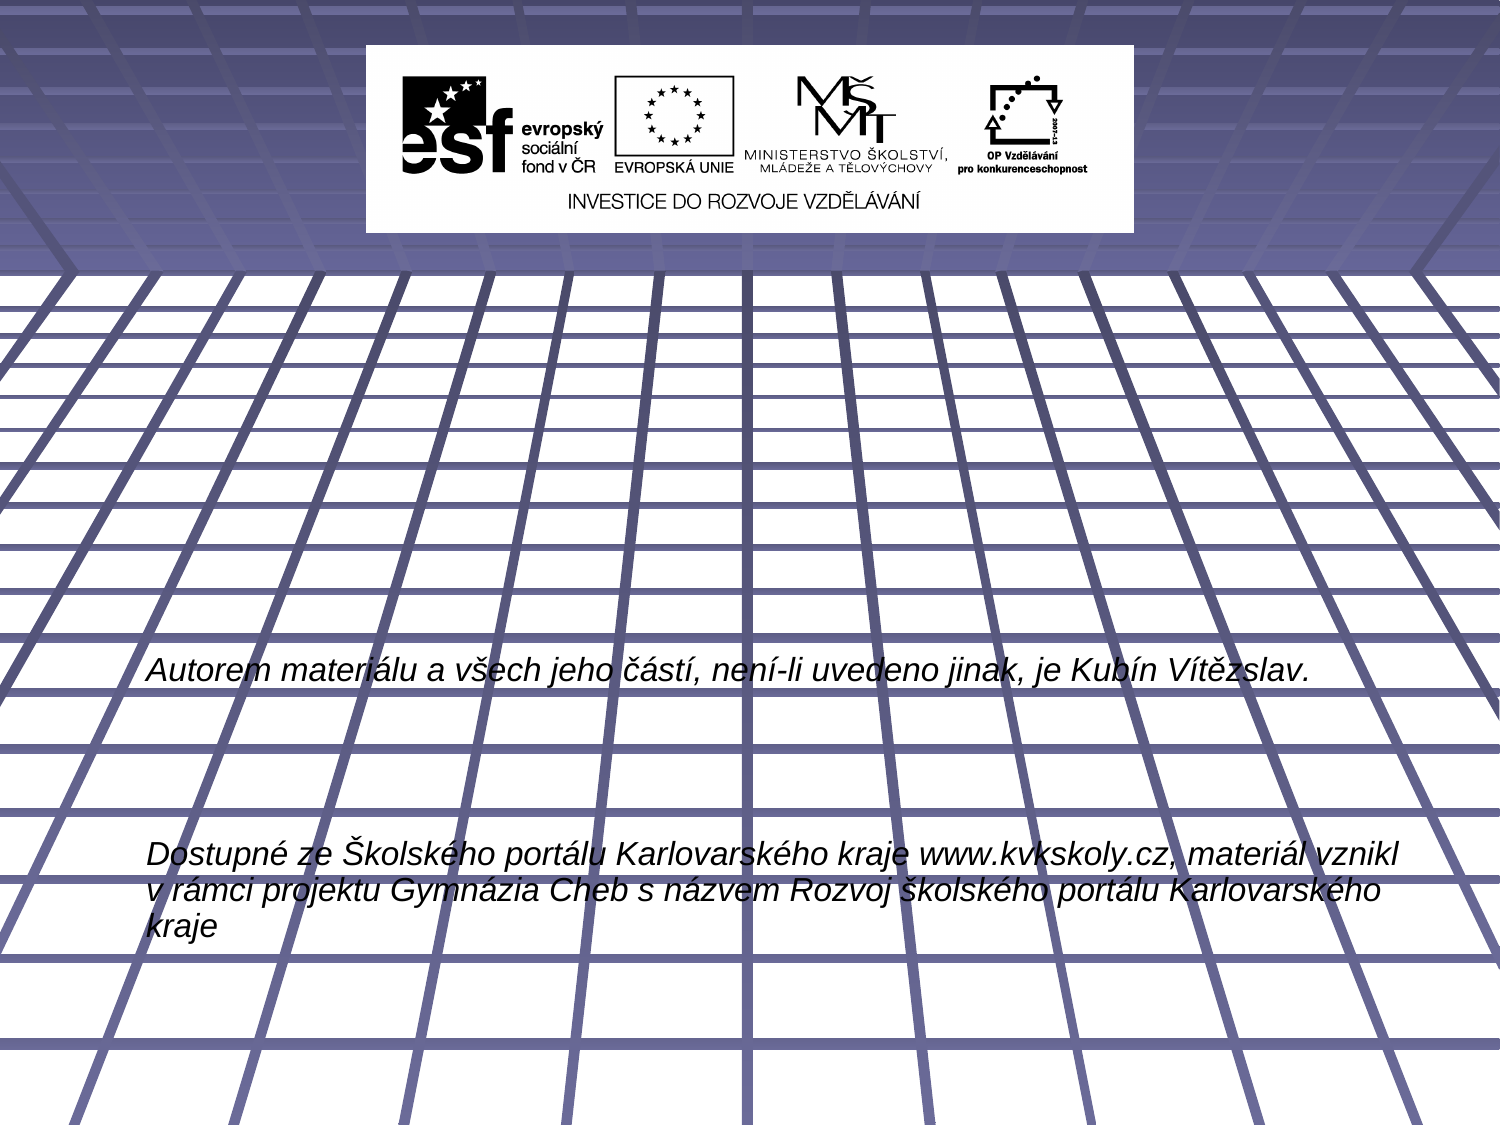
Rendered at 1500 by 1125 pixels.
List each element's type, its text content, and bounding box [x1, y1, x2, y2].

picture [366, 45, 1134, 233]
text_box Autorem materiálu a všech jeho částí, není-li uvedeno jinak, je Kubín Vítězslav. Dostupné ze Školského portálu Karlovarského kraje www.kvkskoly.cz, materiál vznikl v rámci projektu Gymnázia Cheb s názvem Rozvoj školského portálu Karlovarského kraje [75, 262, 1426, 1005]
